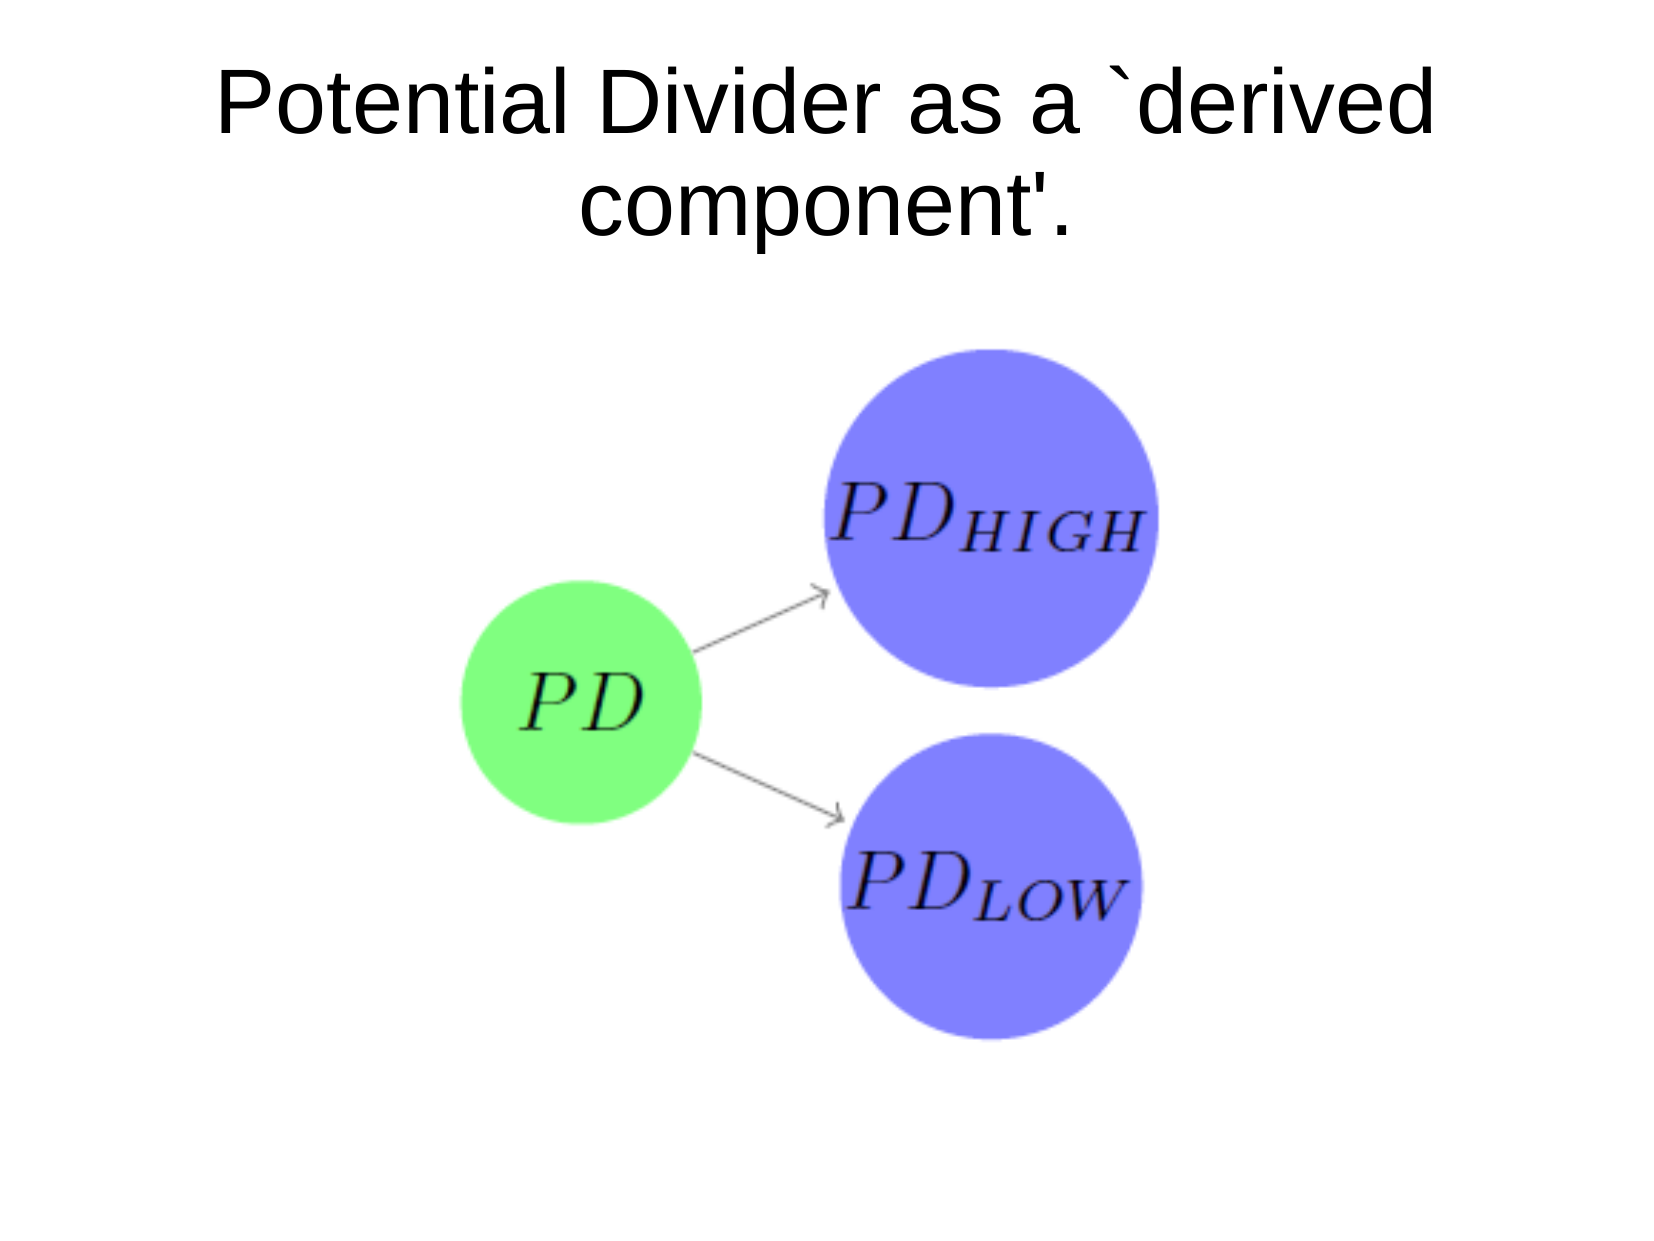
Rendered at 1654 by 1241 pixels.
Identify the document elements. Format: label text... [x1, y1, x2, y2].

picture [272, 290, 1382, 1109]
title Potential Divider as a `derived component'. [82, 49, 1571, 257]
